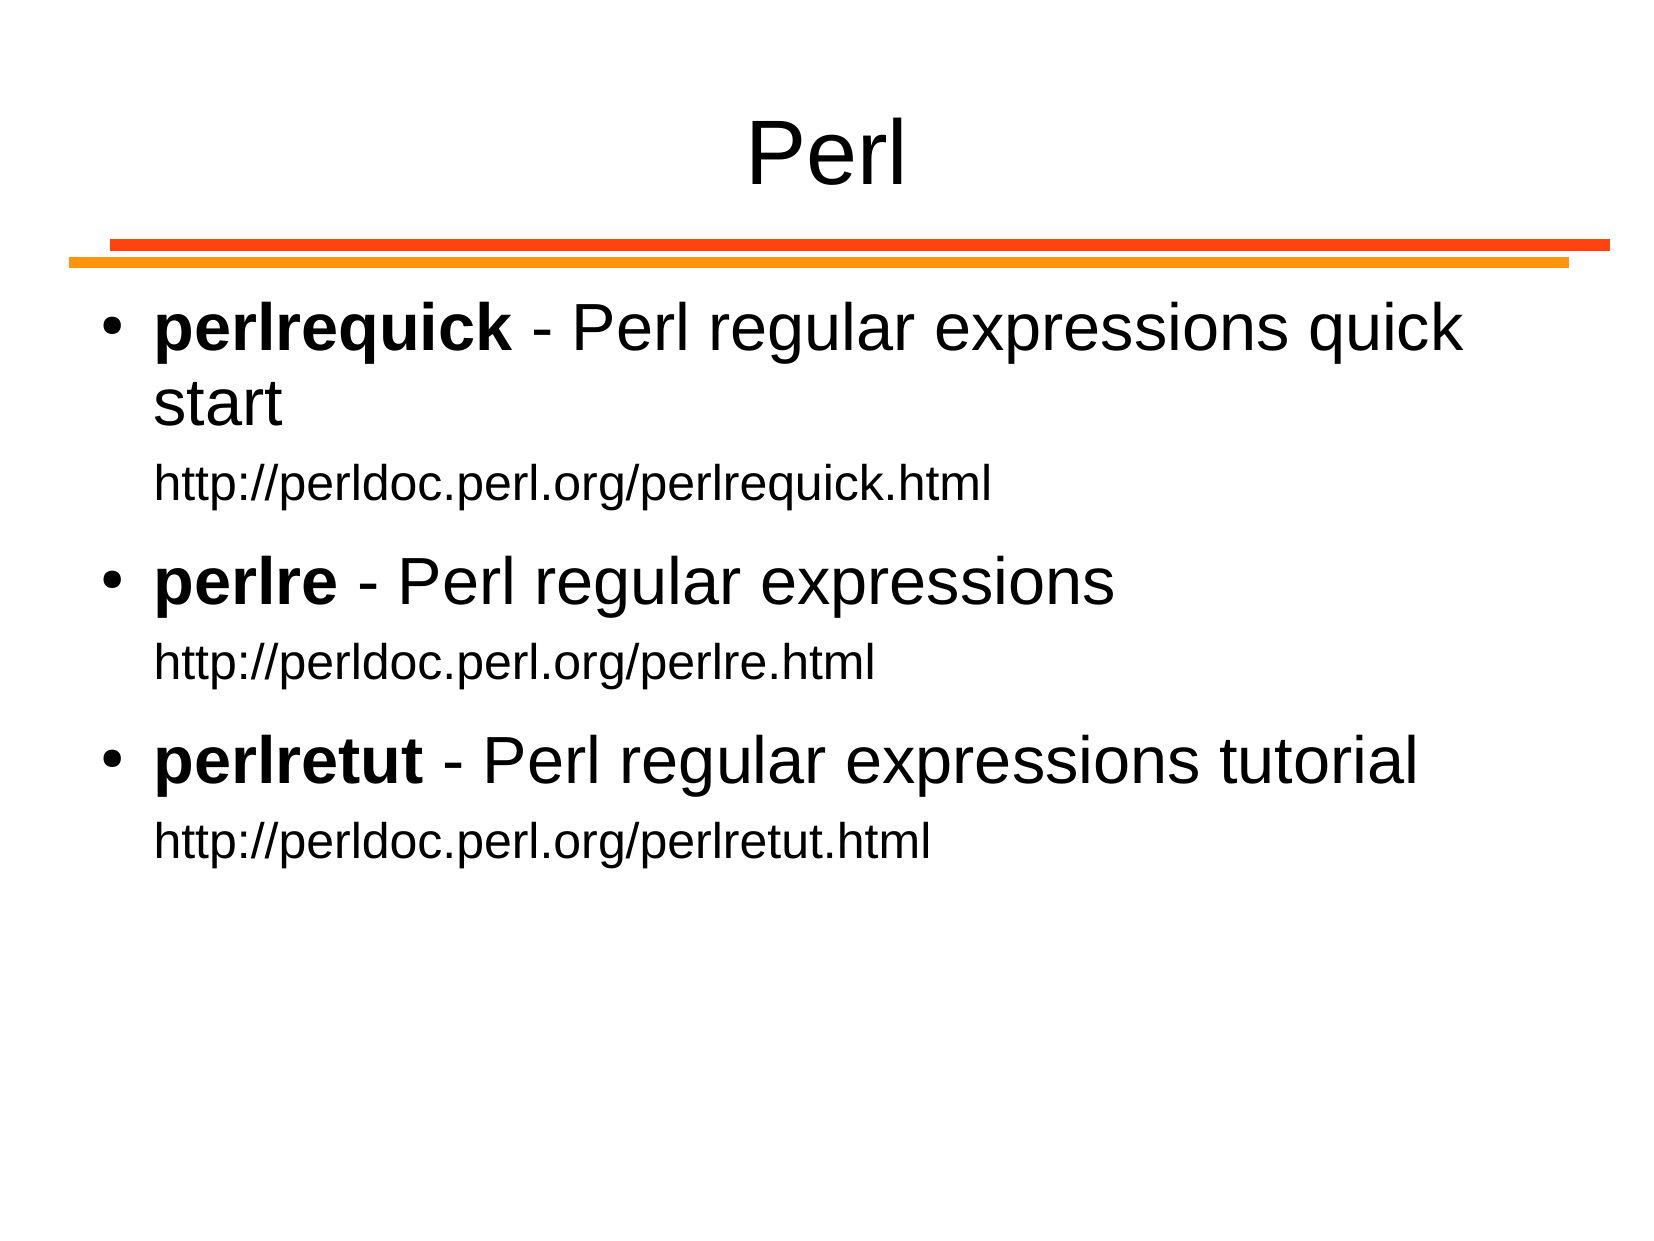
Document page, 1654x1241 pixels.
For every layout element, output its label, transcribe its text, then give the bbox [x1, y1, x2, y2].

title Perl [82, 56, 1571, 250]
list perlrequick - Perl regular expressions quick start http://perldoc.perl.org/perlrequick.html perlre - Perl regular expressions http://perldoc.perl.org/perlre.html perlretut - Perl regular expressions tutorial http://perldoc.perl.org/perlretut.html [82, 290, 1571, 1094]
